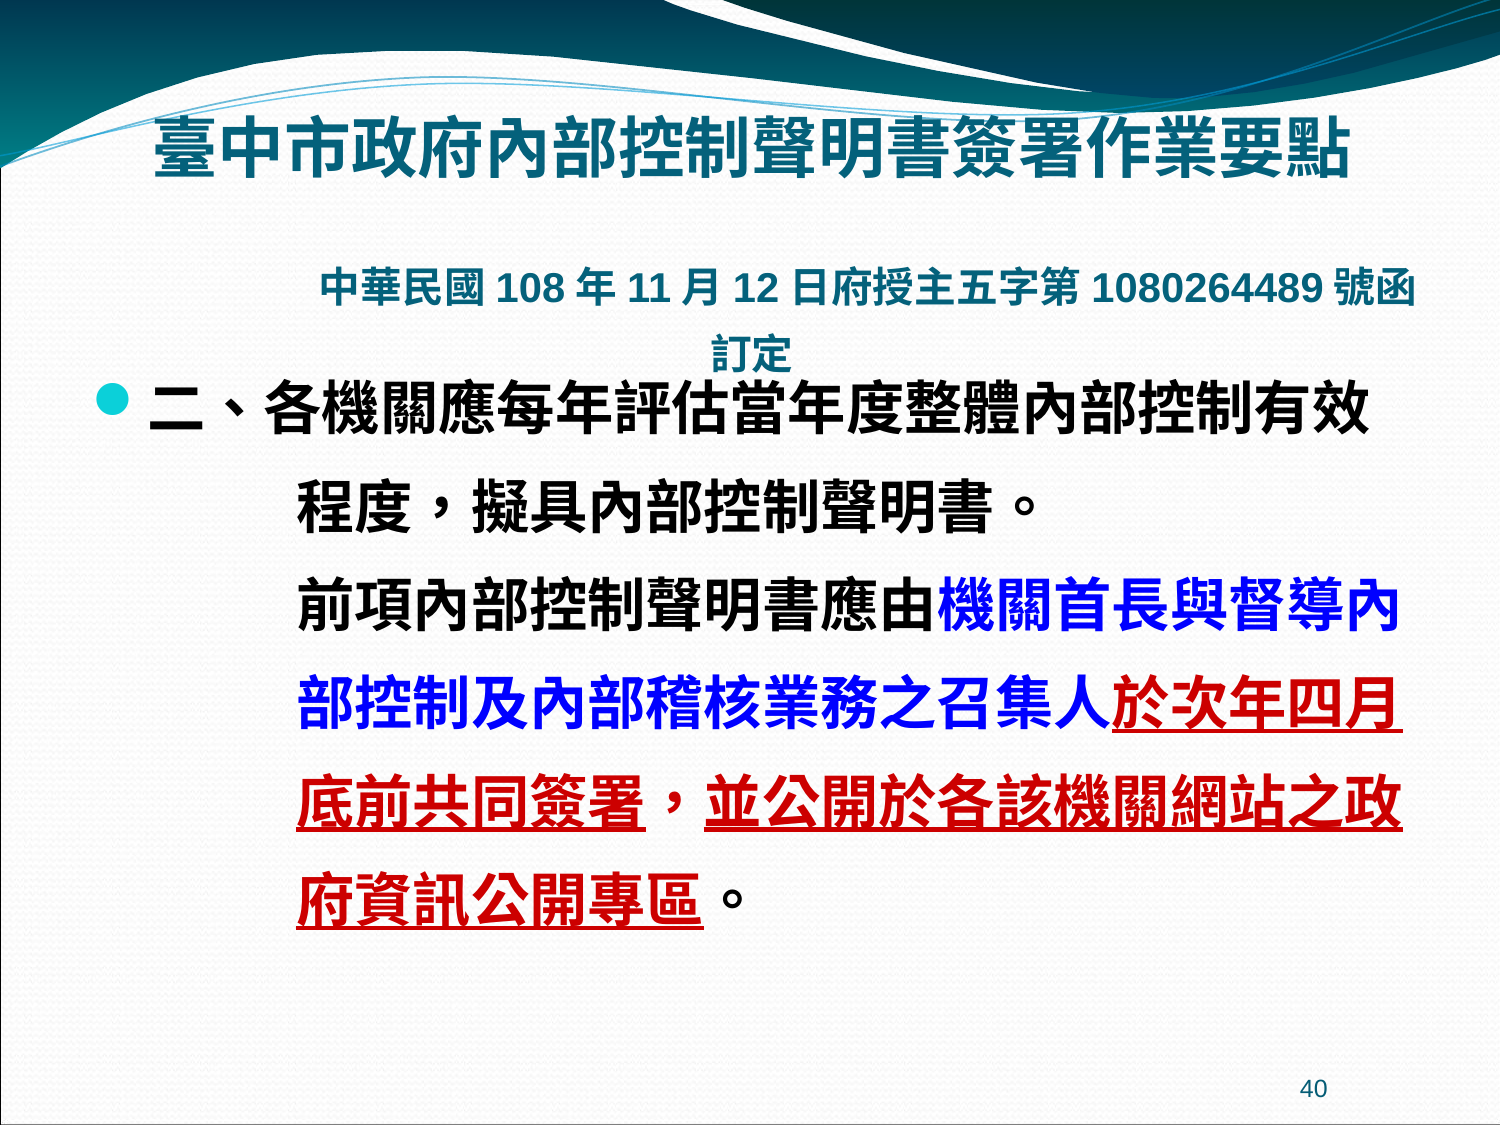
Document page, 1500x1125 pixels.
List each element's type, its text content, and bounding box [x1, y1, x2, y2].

list 二、各機關應每年評估當年度整體內部控制有效 程度，擬具內部控制聲明書。 前項內部控制聲明書應由機關首長與督導內 部控制及內部稽核業務之召集人於次年四月 底前共同簽署，並公開於各該機關網站之政 府資訊公開專區。 [76, 350, 1427, 997]
title 臺中市政府內部控制聲明書簽署作業要點 中華民國108年11月12日府授主五字第1080264489號函訂定 [76, 90, 1427, 327]
text_box [1299, 1042, 1426, 1103]
